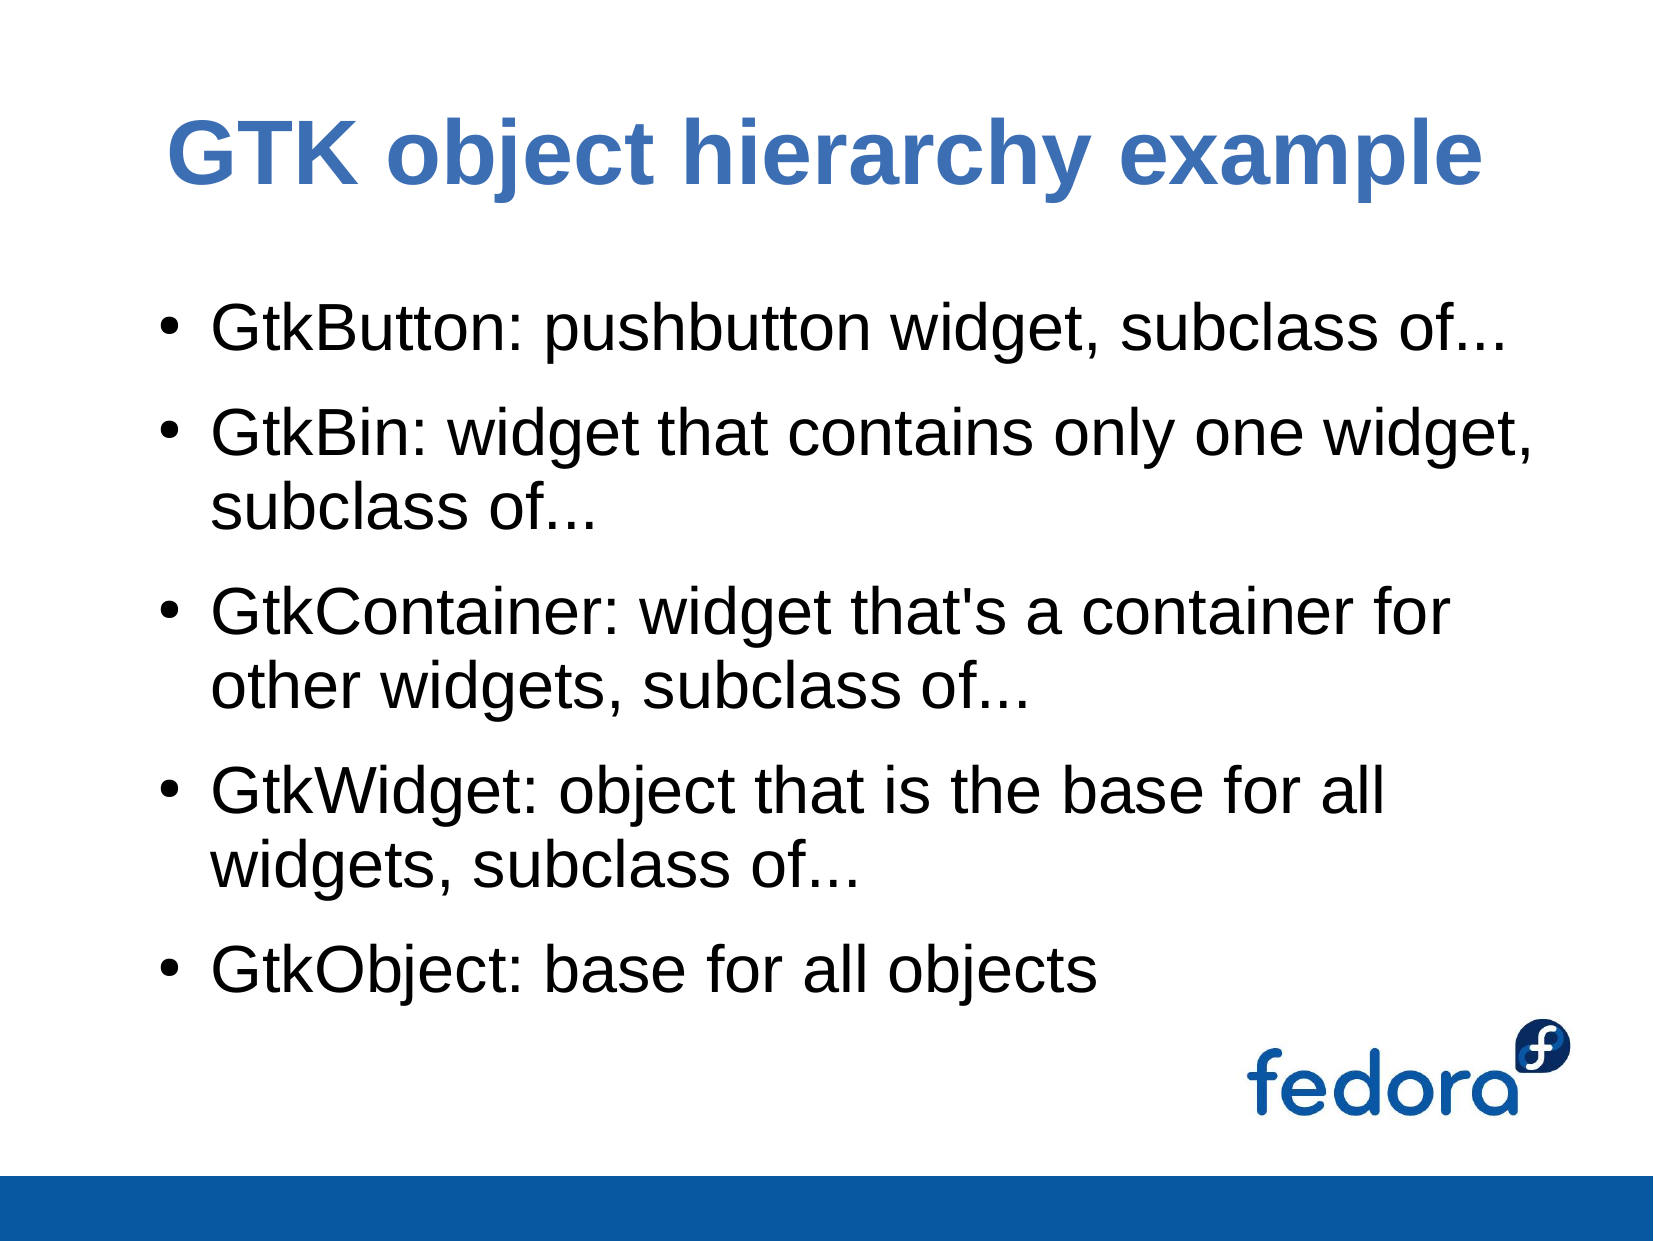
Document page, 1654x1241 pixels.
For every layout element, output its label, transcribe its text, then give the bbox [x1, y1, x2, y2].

picture [1237, 1010, 1576, 1125]
picture [0, 1176, 1653, 1241]
title GTK object hierarchy example [82, 56, 1571, 250]
list GtkButton: pushbutton widget, subclass of... GtkBin: widget that contains only one widget, subclass of... GtkContainer: widget that's a container for other widgets, subclass of... GtkWidget: object that is the base for all widgets, subclass of... GtkObject: base for all objects [82, 290, 1571, 1095]
